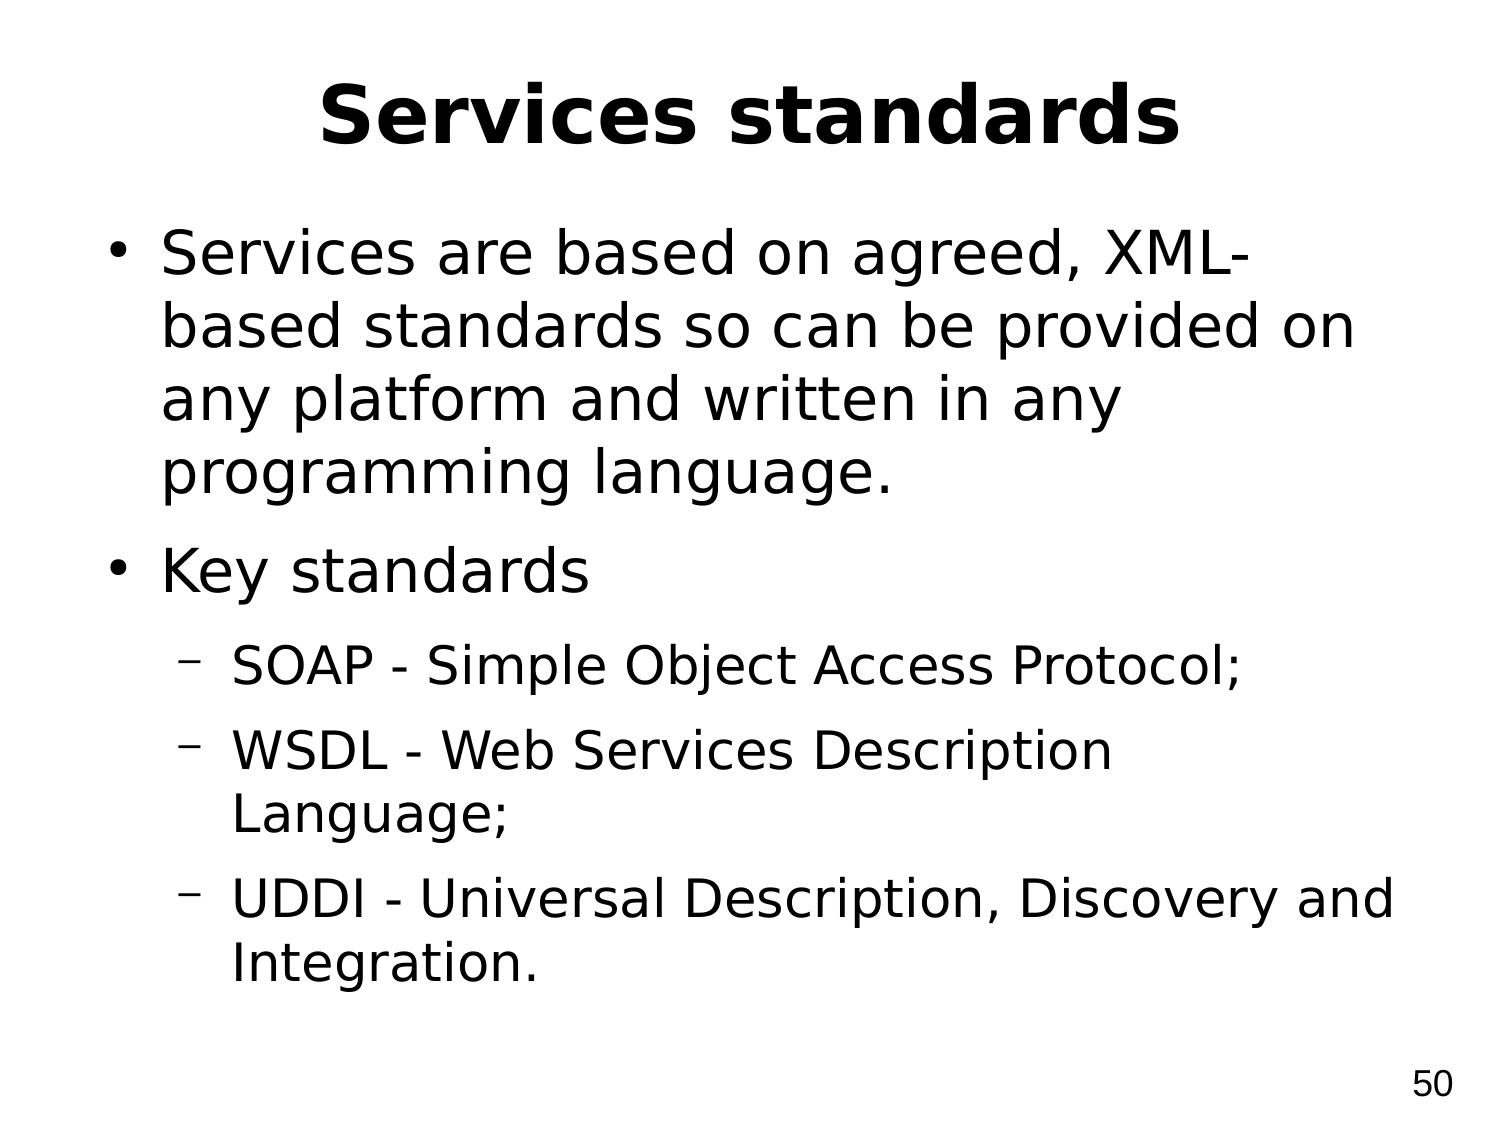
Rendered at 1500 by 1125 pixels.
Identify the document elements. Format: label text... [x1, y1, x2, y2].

list Services are based on agreed, XML-based standards so can be provided on any platform and written in any programming language. Key standards SOAP - Simple Object Access Protocol; WSDL - Web Services Description Language; UDDI - Universal Description, Discovery and Integration. [75, 206, 1425, 1093]
title Services standards [75, 44, 1425, 177]
